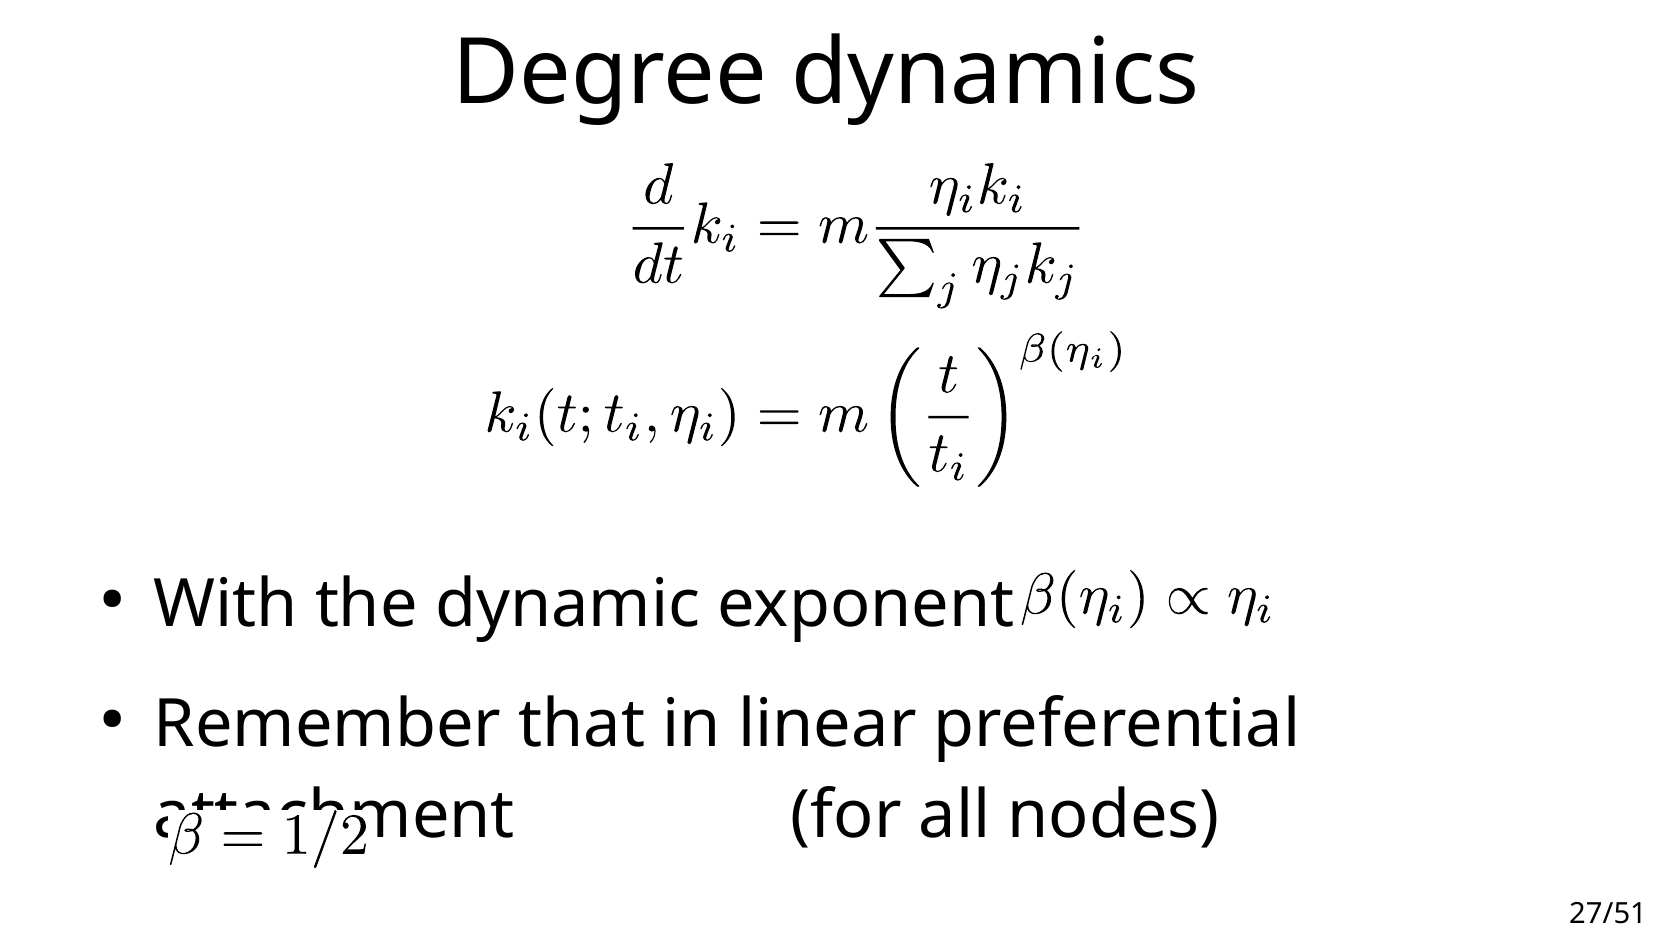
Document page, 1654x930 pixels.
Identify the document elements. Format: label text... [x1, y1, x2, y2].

text_box [1020, 570, 1273, 629]
title Degree dynamics [82, 1, 1571, 135]
text_box [168, 810, 369, 869]
list With the dynamic exponent Remember that in linear preferential attachment (for all nodes) [82, 555, 1571, 886]
text_box [484, 163, 1126, 487]
